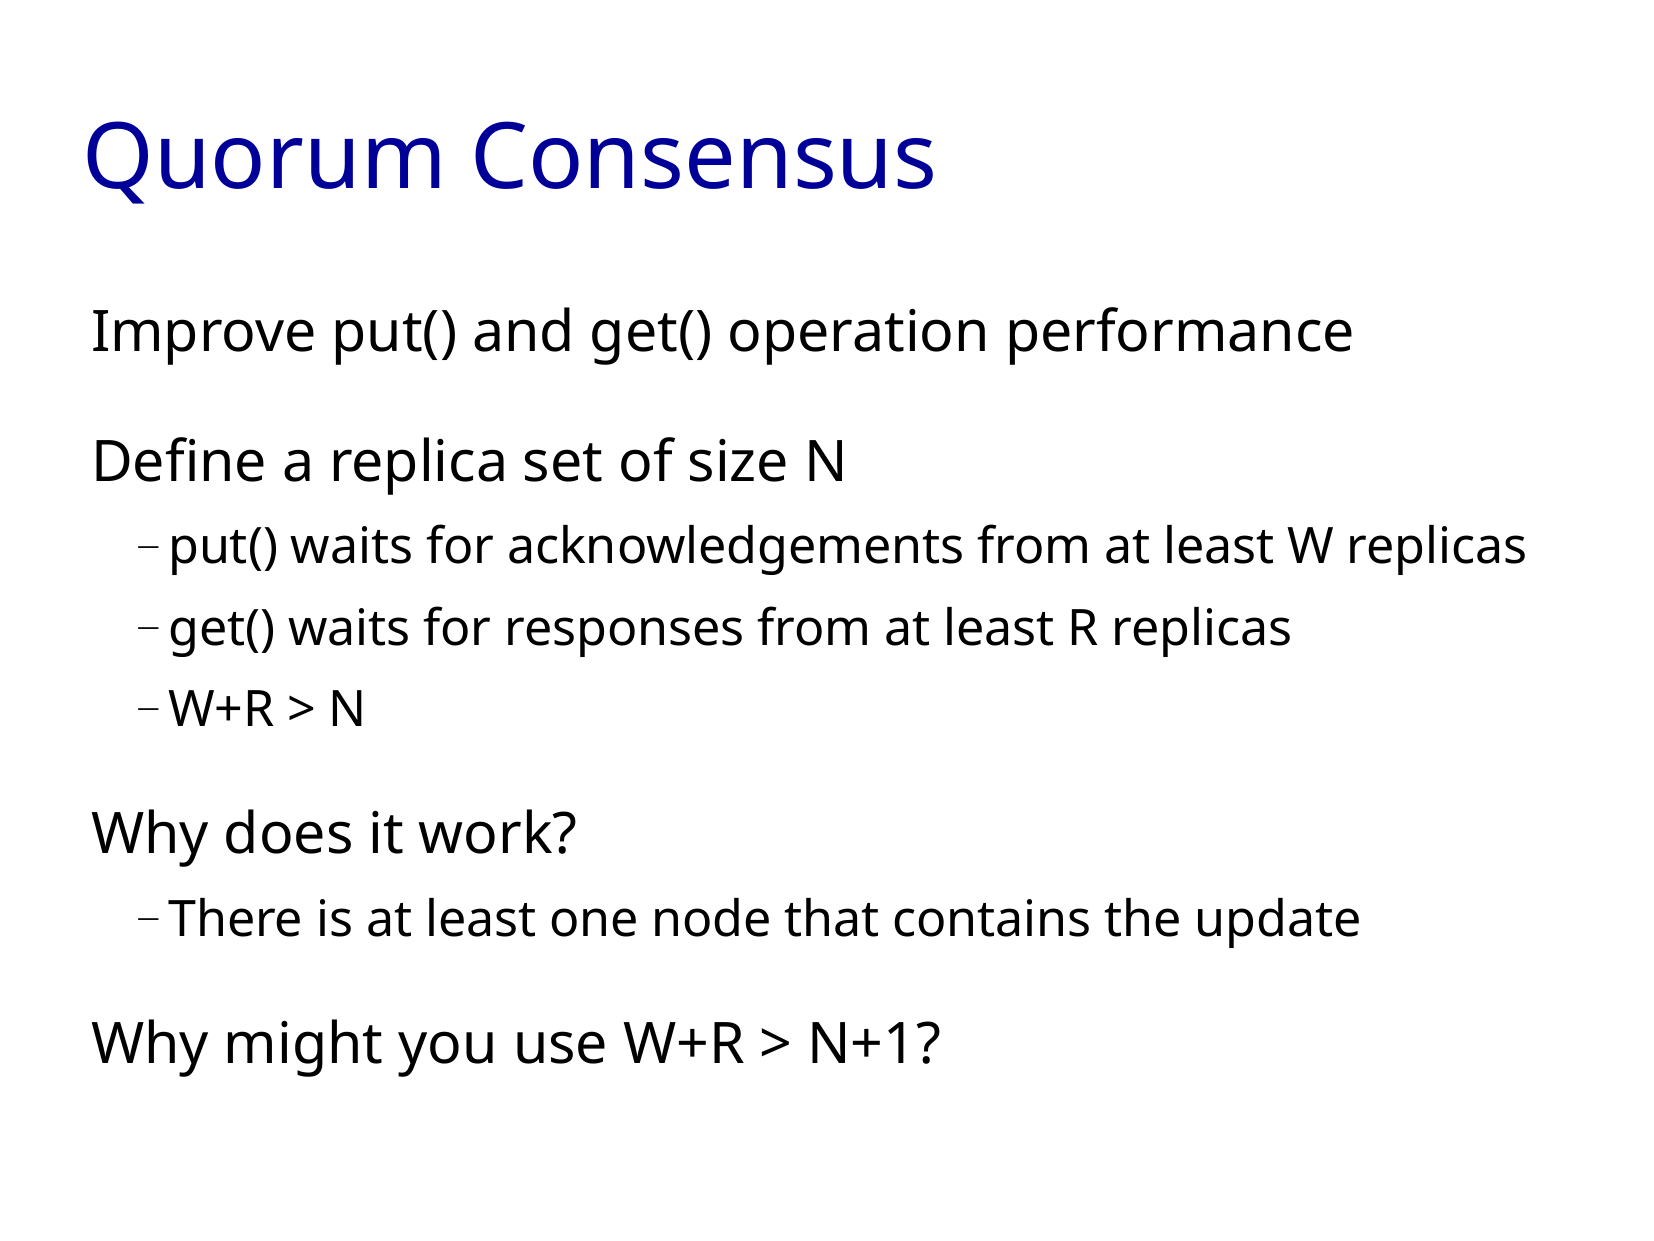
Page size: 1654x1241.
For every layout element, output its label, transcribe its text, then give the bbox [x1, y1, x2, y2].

list Improve put() and get() operation performance Define a replica set of size N put() waits for acknowledgements from at least W replicas get() waits for responses from at least R replicas W+R > N Why does it work? There is at least one node that contains the update Why might you use W+R > N+1? [60, 290, 1571, 1096]
title Quorum Consensus [82, 49, 1571, 257]
